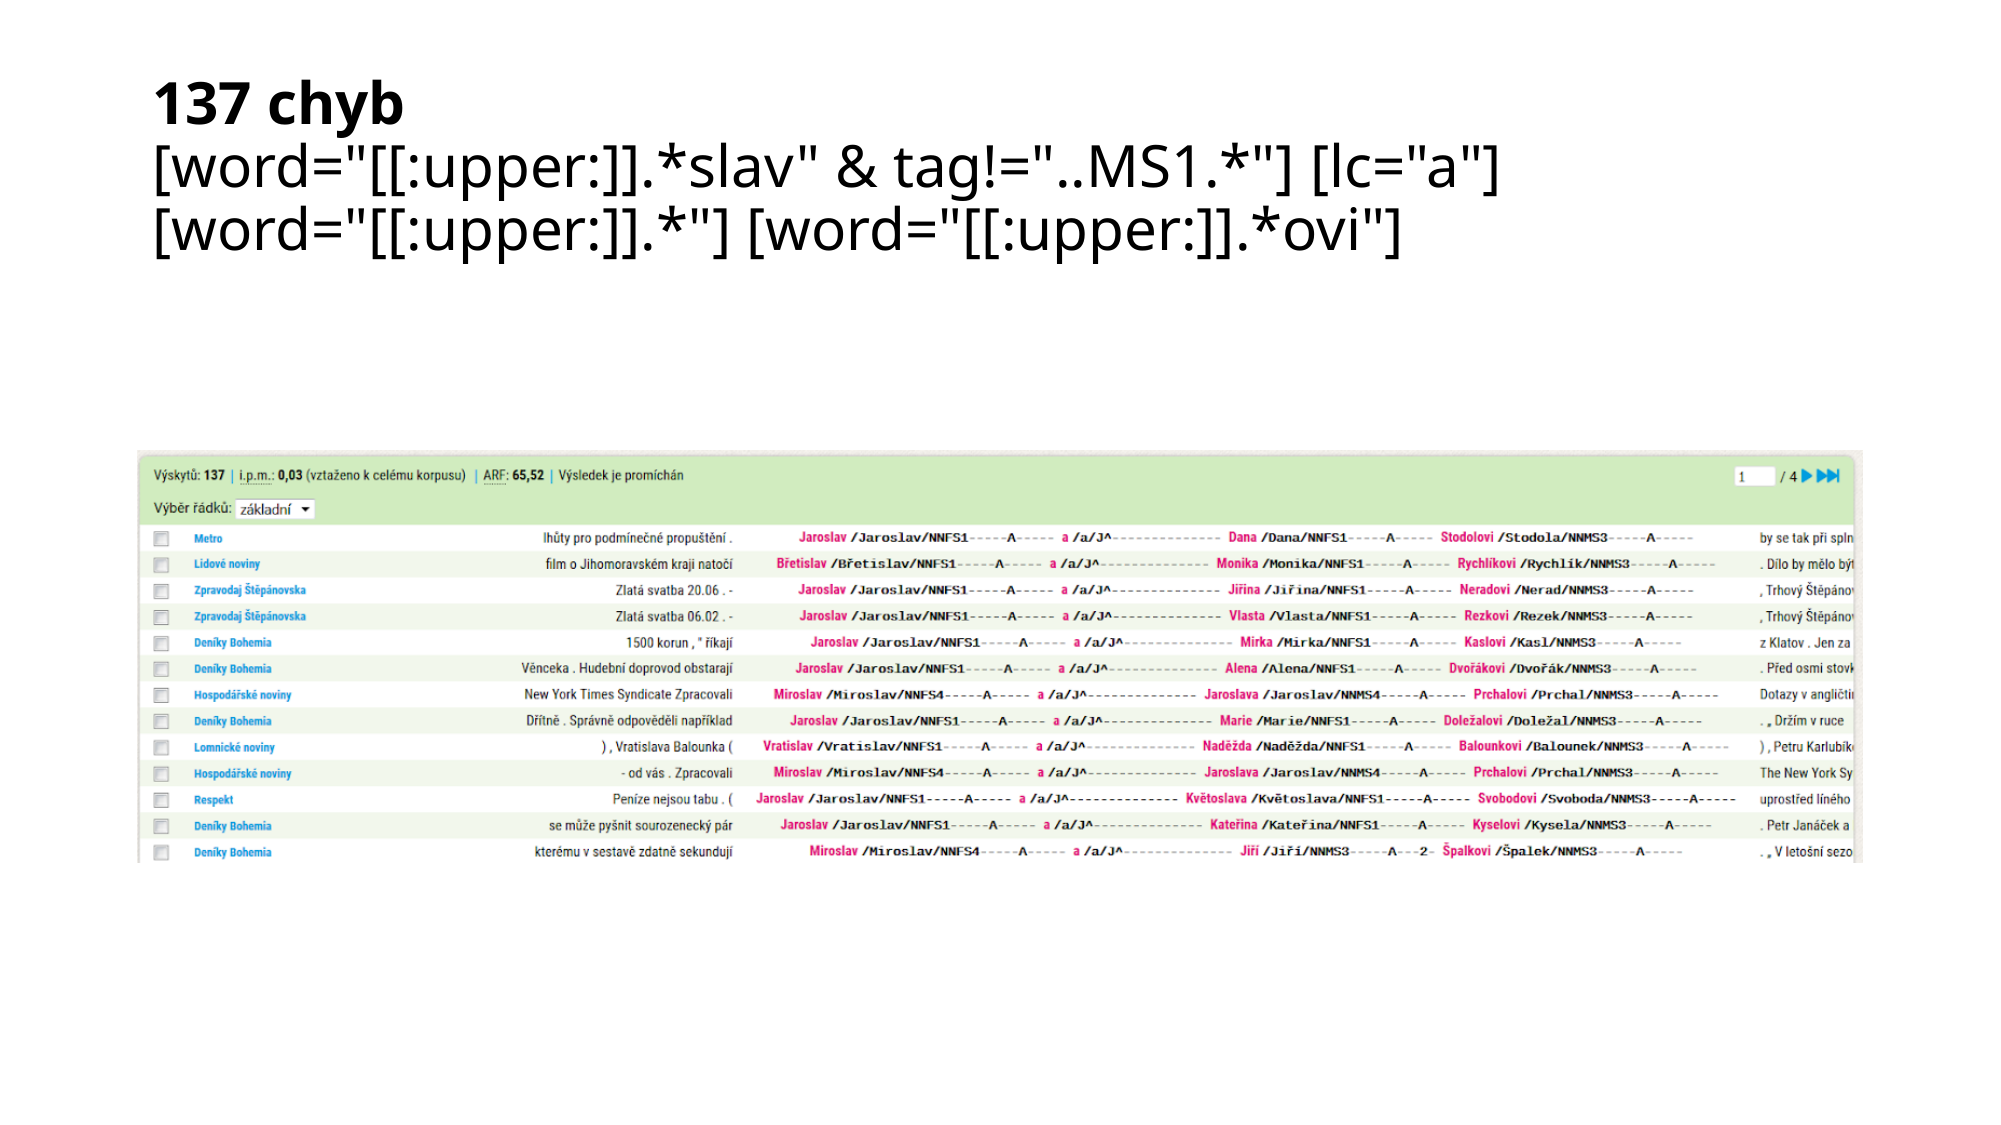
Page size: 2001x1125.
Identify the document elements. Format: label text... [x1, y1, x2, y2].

title 137 chyb [word="[[:upper:]].*slav" & tag!="..MS1.*"] [lc="a"] [word="[[:upper:]].*"] [word="[[:upper:]].*ovi"] [137, 59, 1863, 278]
picture [137, 450, 1863, 863]
